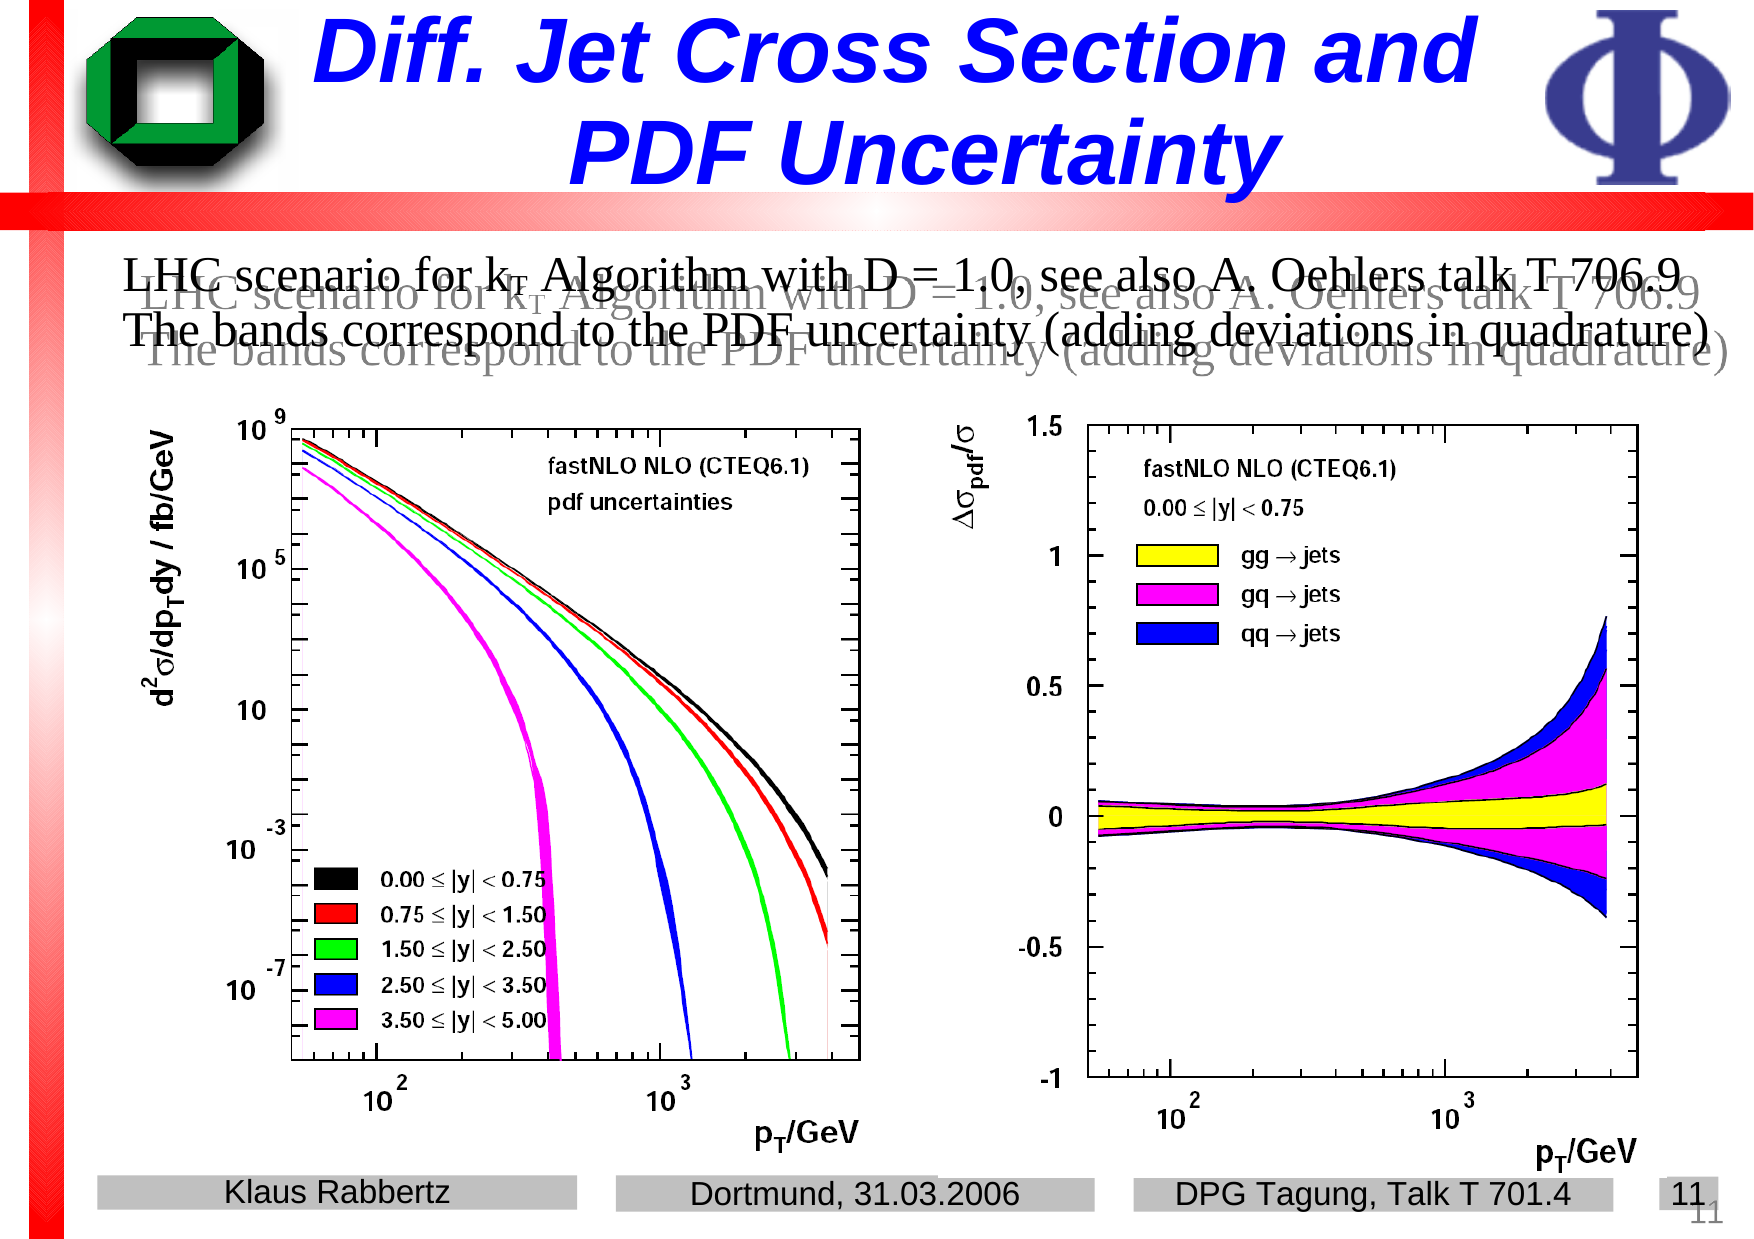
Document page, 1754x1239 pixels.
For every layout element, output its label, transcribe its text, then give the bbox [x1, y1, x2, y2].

picture [1545, 10, 1731, 185]
title Diff. Jet Cross Section and PDF Uncertainty [282, 0, 1509, 206]
picture [136, 404, 890, 1159]
picture [64, 9, 282, 192]
picture [938, 400, 1667, 1178]
text_box LHC scenario for kT Algorithm with D = 1.0, see also A. Oehlers talk T 706.9 The bands correspond to the PDF uncertainty (adding deviations in quadrature) [110, 235, 1731, 396]
